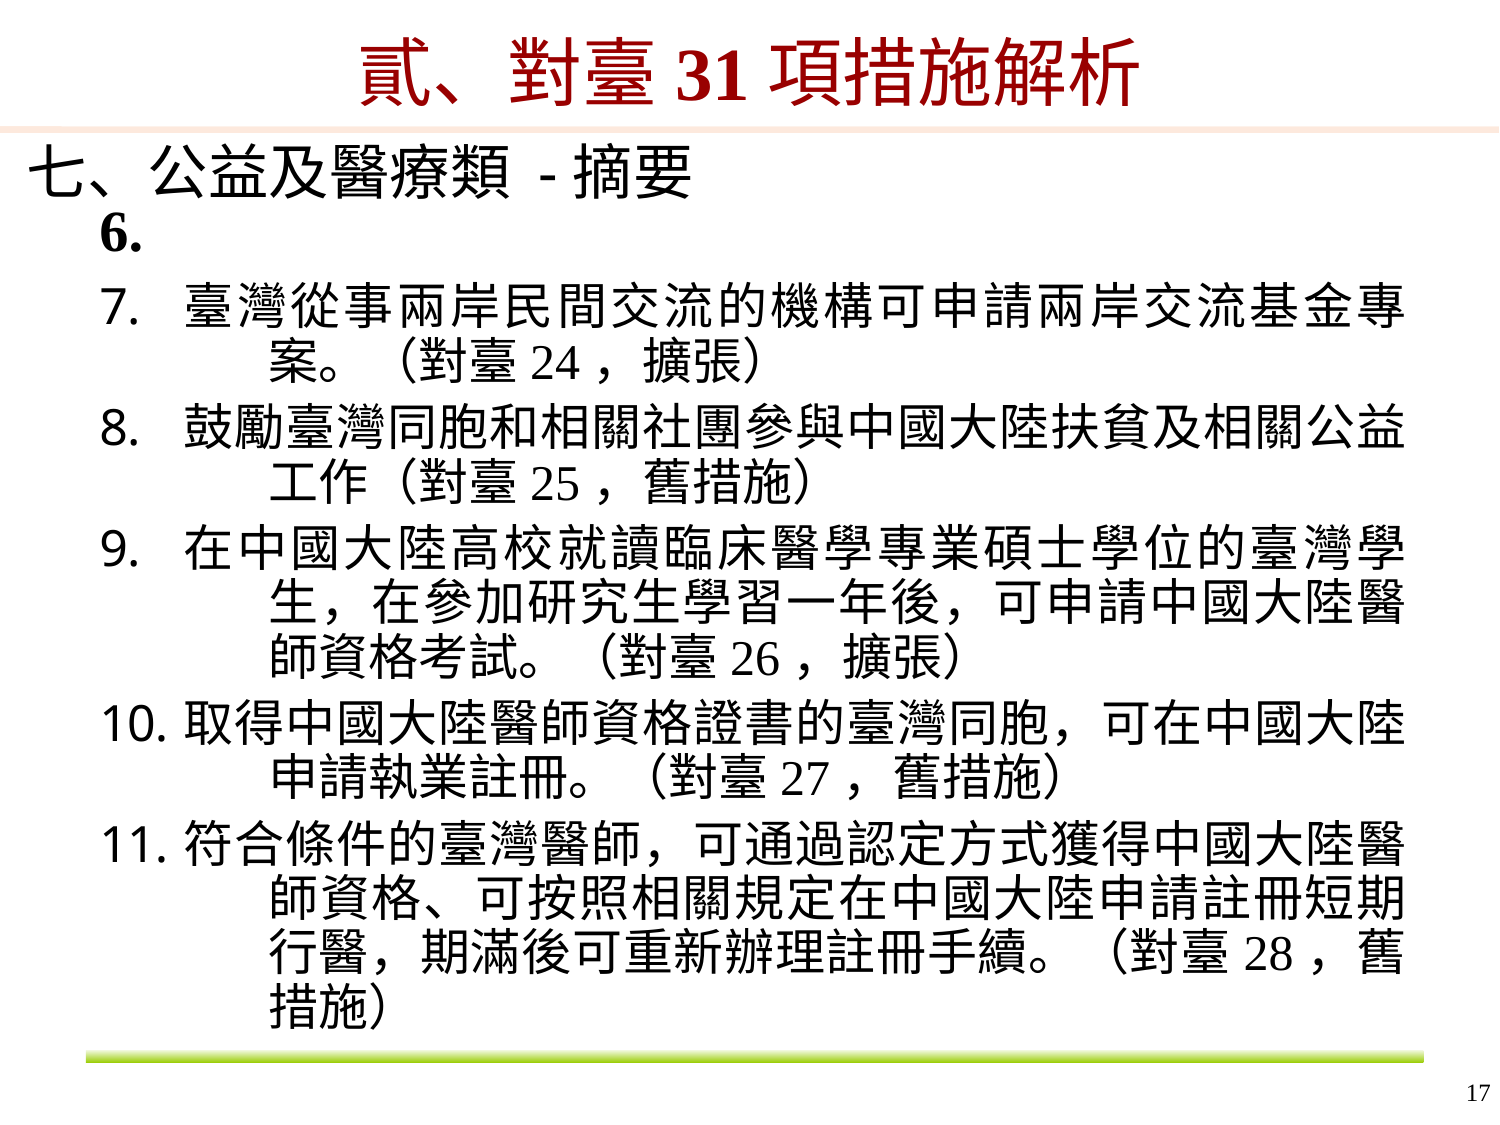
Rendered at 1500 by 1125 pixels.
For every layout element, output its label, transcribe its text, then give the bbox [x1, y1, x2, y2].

text_box 貳、對臺31項措施解析 [0, 9, 1500, 109]
text_box 臺灣從事兩岸民間交流的機構可申請兩岸交流基金專案。（對臺24，擴張） 鼓勵臺灣同胞和相關社團參與中國大陸扶貧及相關公益工作（對臺25，舊措施） 在中國大陸高校就讀臨床醫學專業碩士學位的臺灣學生，在參加研究生學習一年後，可申請中國大陸醫師資格考試。（對臺26，擴張） 取得中國大陸醫師資格證書的臺灣同胞，可在中國大陸申請執業註冊。（對臺27，舊措施） 符合條件的臺灣醫師，可通過認定方式獲得中國大陸醫師資格、可按照相關規定在中國大陸申請註冊短期行醫，期滿後可重新辦理註冊手續。（對臺28，舊措施） [91, 196, 1415, 986]
text_box 17 [1458, 1068, 1500, 1115]
text_box 七、公益及醫療類 -摘要 [17, 86, 703, 204]
